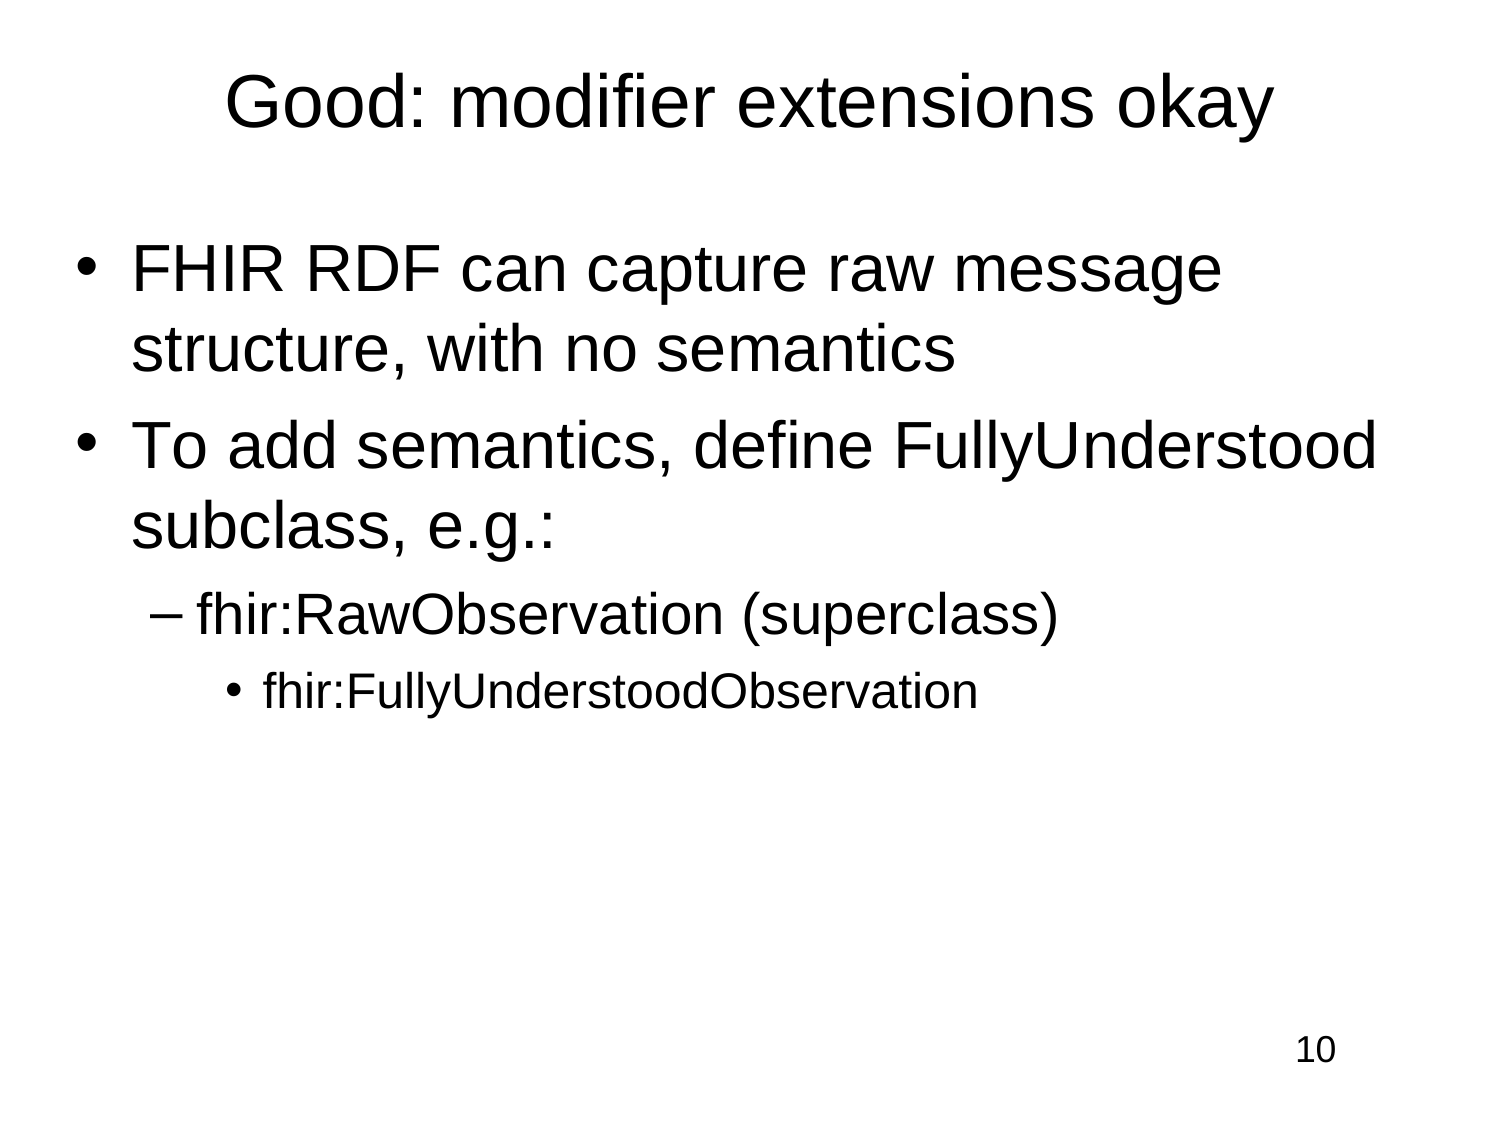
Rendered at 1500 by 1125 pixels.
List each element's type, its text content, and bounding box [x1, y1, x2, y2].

list FHIR RDF can capture raw message structure, with no semantics To add semantics, define FullyUnderstood subclass, e.g.: fhir:RawObservation (superclass) fhir:FullyUnderstoodObservation [75, 224, 1426, 878]
title Good: modifier extensions okay [75, 3, 1425, 192]
